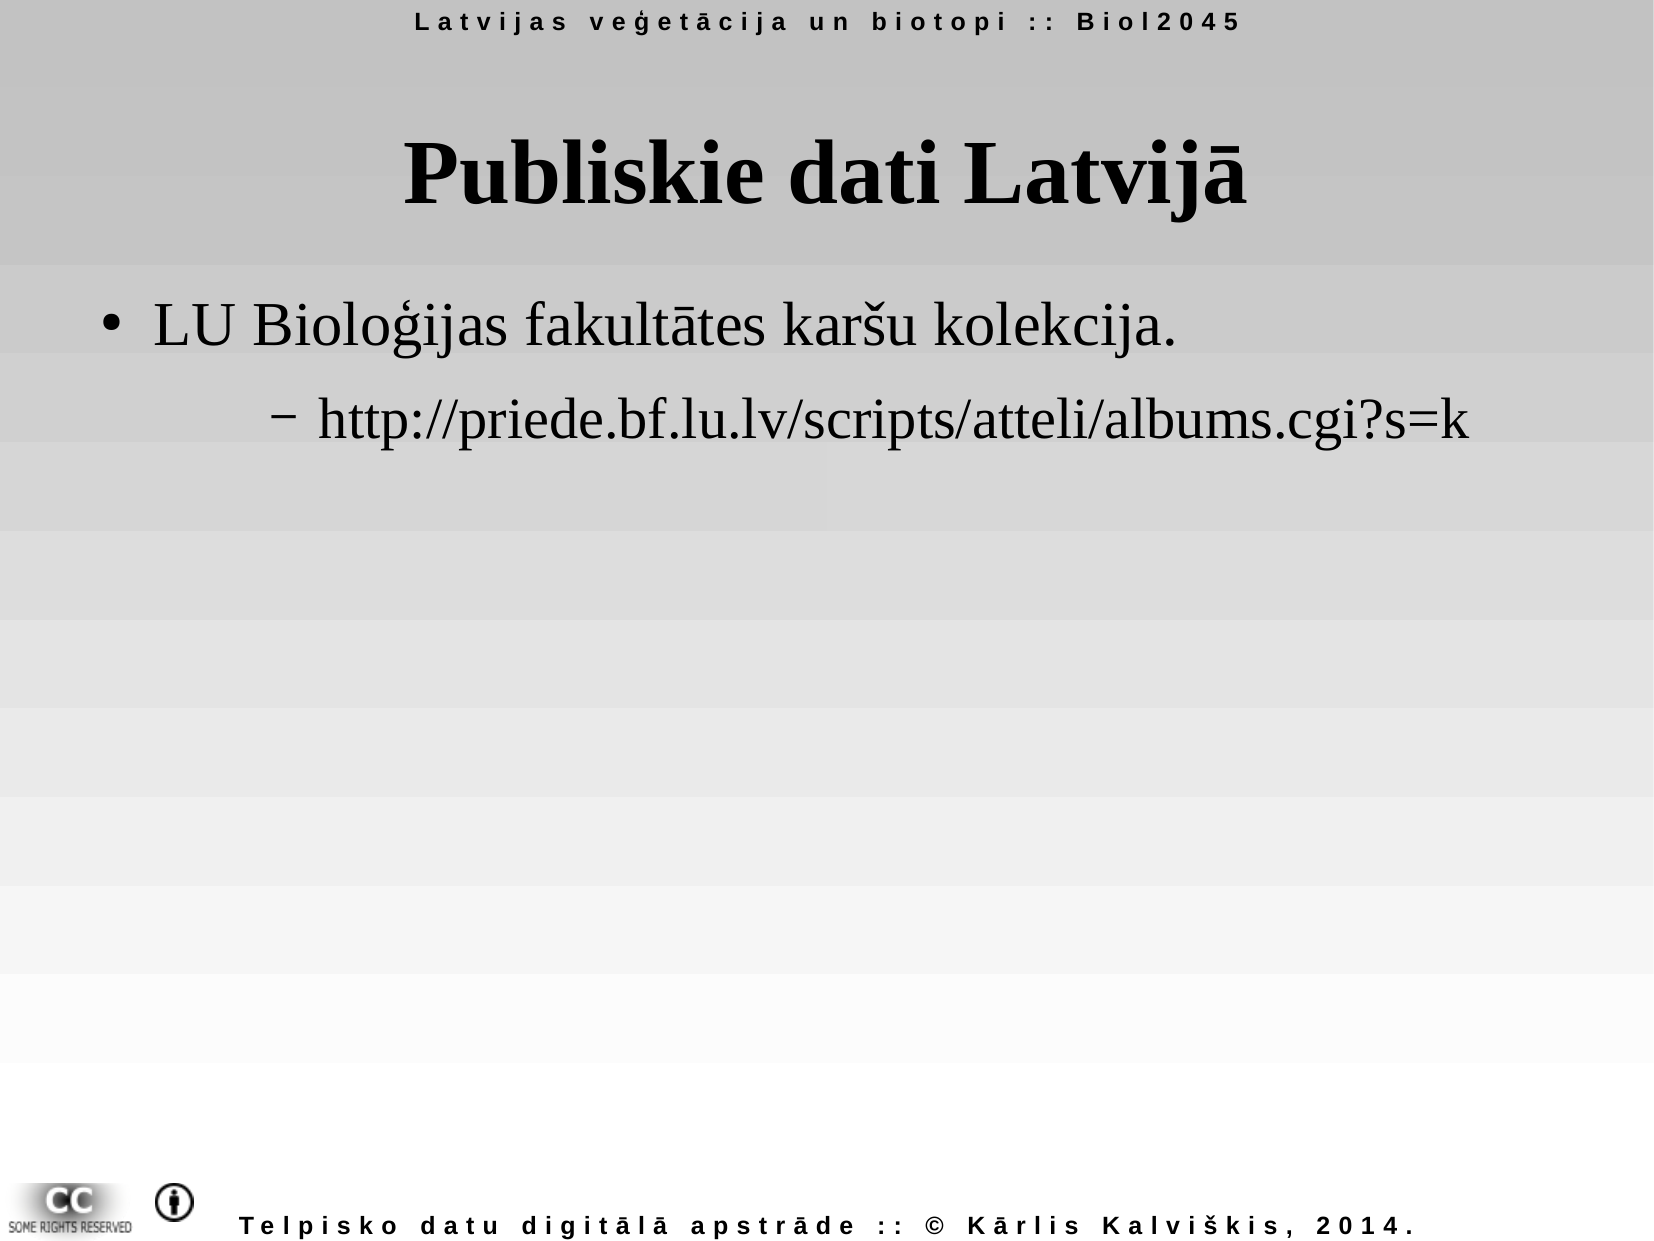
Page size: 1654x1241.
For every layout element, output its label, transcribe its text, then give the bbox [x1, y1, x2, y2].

picture [0, 0, 1654, 1241]
title Publiskie dati Latvijā [29, 56, 1625, 289]
list LU Bioloģijas fakultātes karšu kolekcija. http://priede.bf.lu.lv/scripts/atteli/albums.cgi?s=k [82, 289, 1571, 1098]
